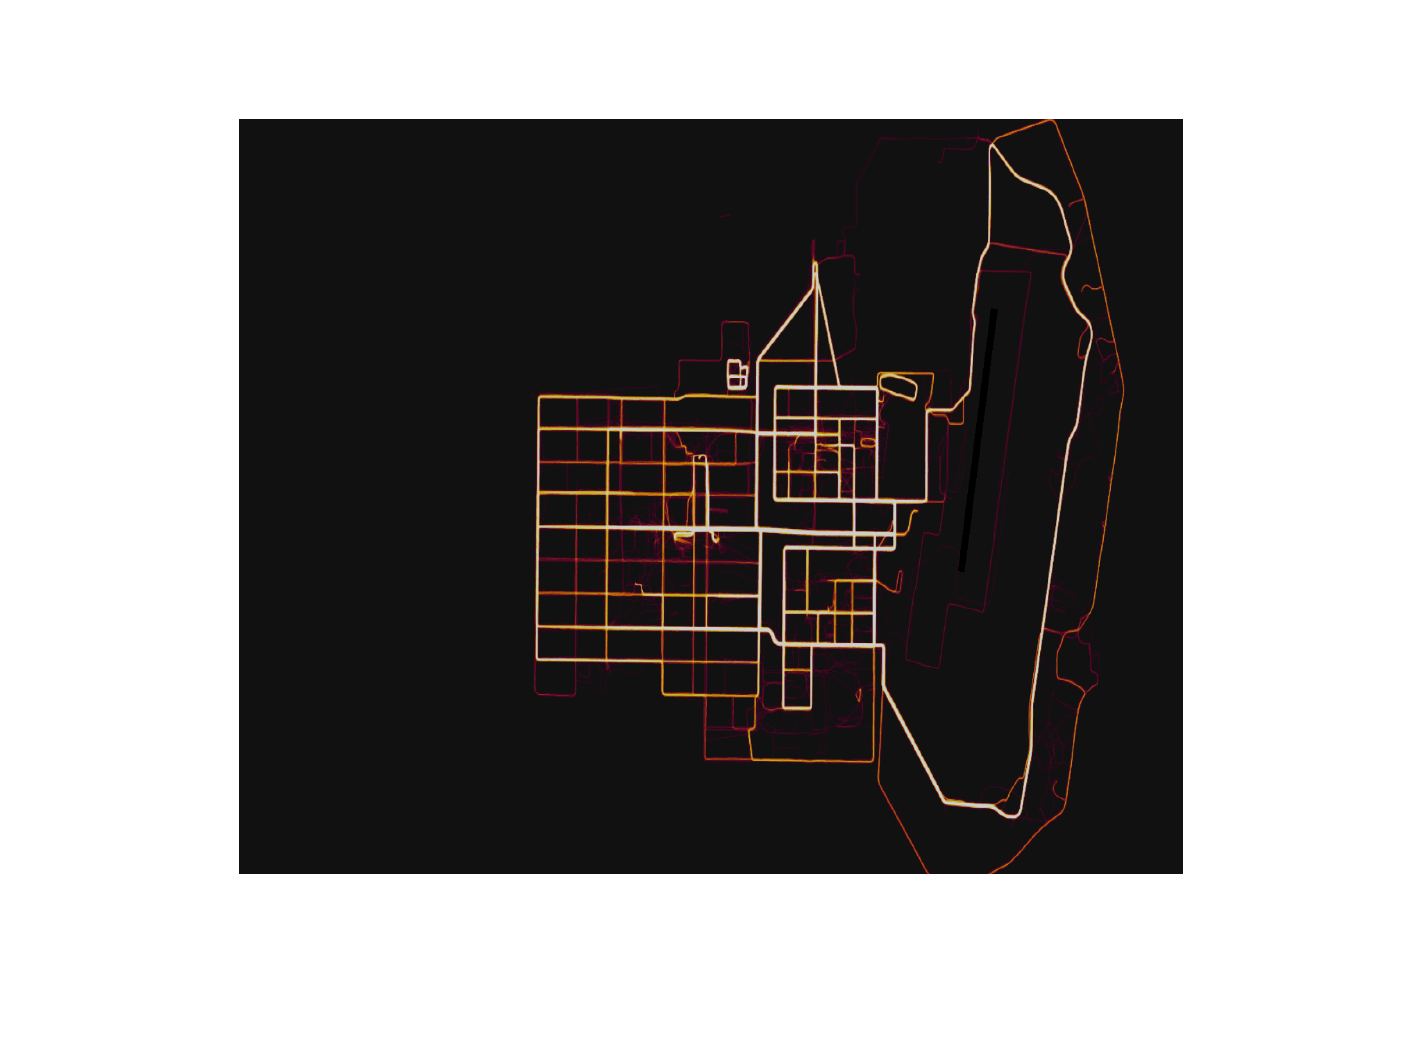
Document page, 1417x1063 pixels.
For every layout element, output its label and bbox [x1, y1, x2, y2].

picture [239, 119, 1183, 874]
